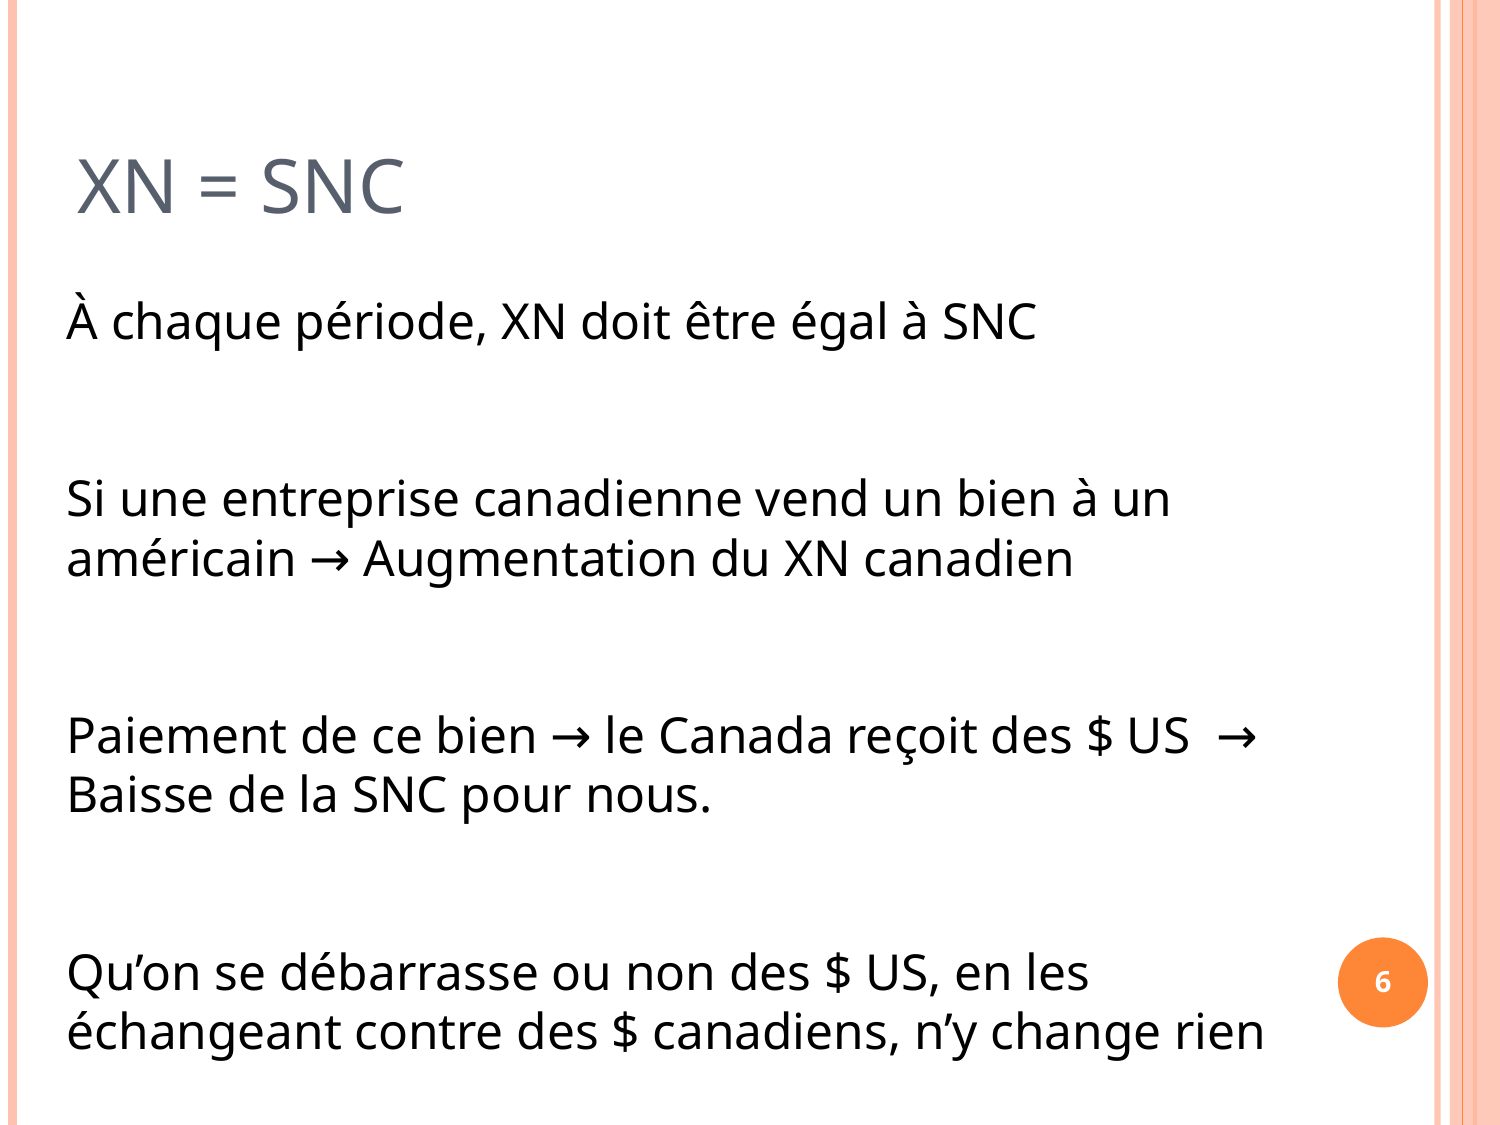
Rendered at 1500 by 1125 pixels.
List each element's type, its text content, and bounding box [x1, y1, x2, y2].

list À chaque période, XN doit être égal à SNC Si une entreprise canadienne vend un bien à un américain → Augmentation du XN canadien Paiement de ce bien → le Canada reçoit des $ US → Baisse de la SNC pour nous. Qu’on se débarrasse ou non des $ US, en les échangeant contre des $ canadiens, n’y change rien [66, 290, 1342, 1063]
title XN = SNC [62, 72, 1450, 237]
slide_number <numéro> [1333, 940, 1434, 1027]
